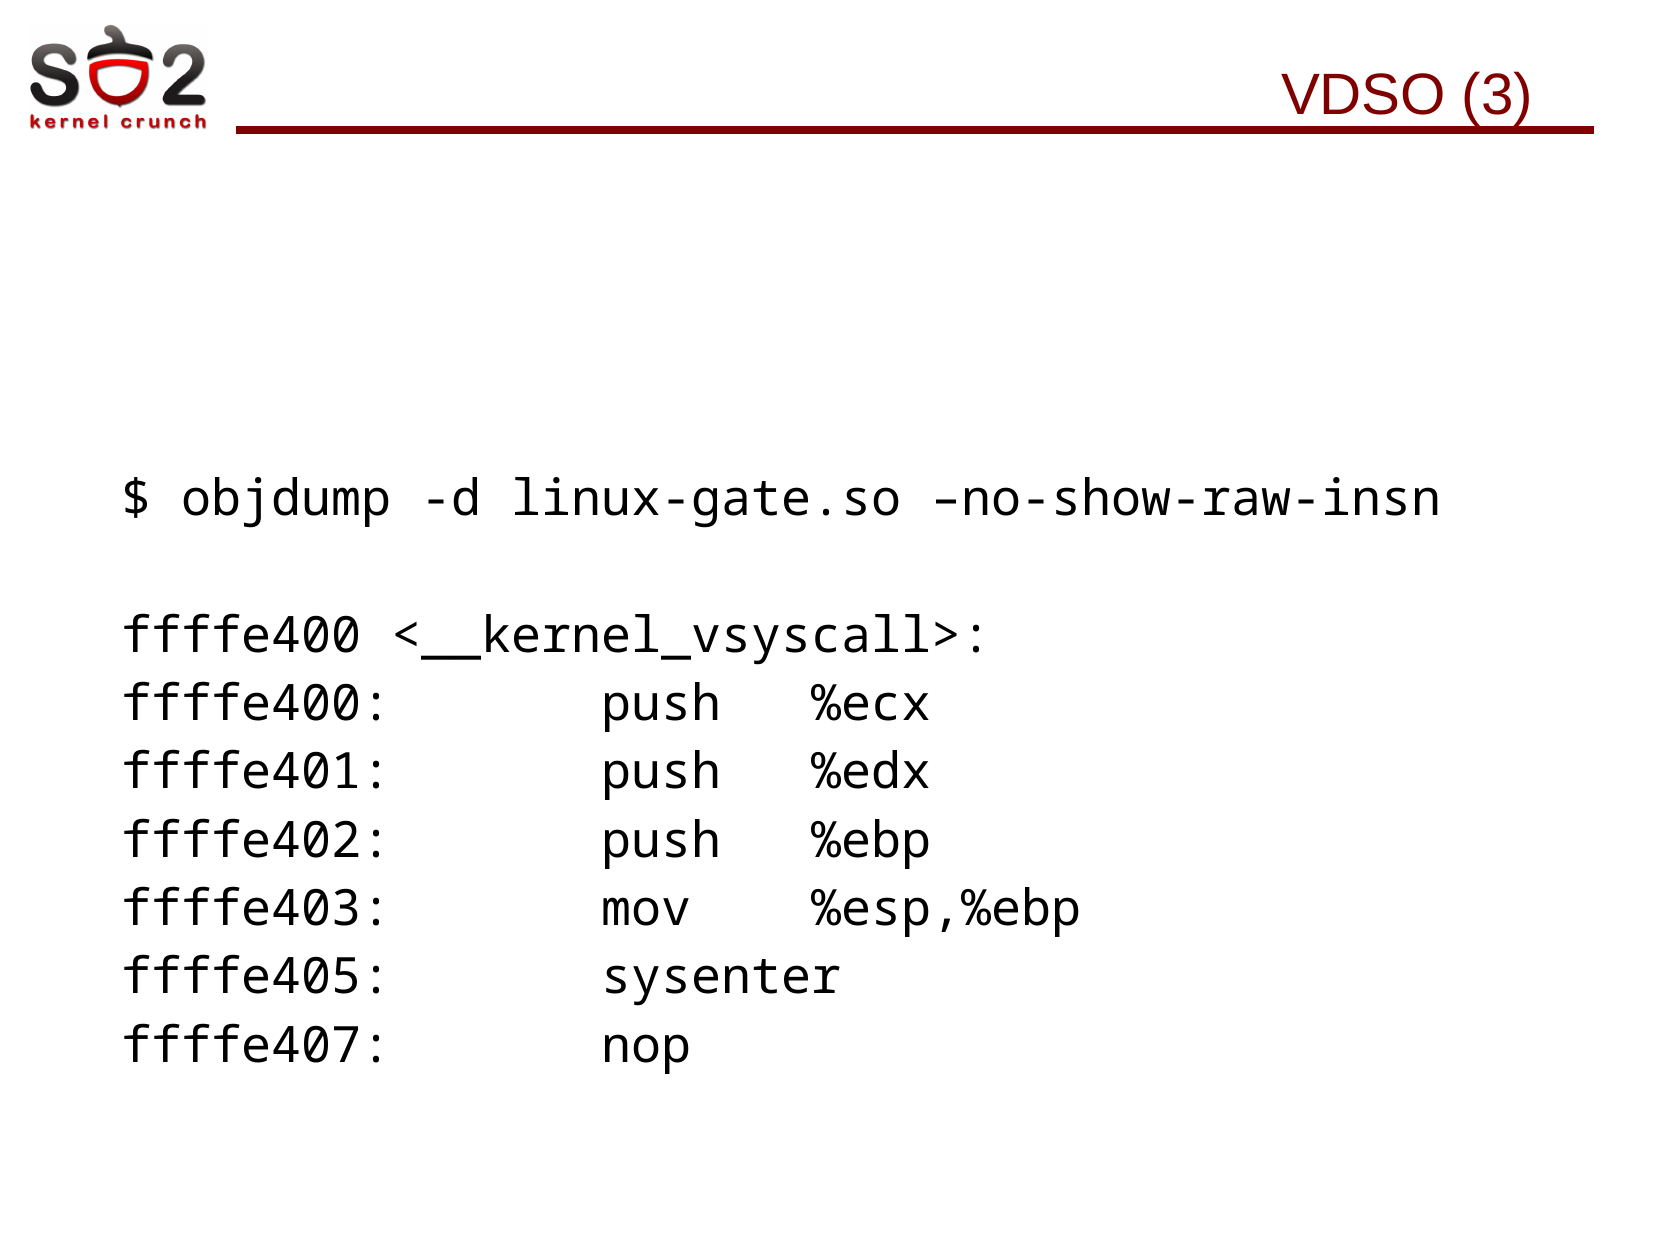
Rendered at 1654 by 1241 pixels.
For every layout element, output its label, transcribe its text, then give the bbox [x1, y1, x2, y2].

title VDSO (3) [121, 11, 1534, 178]
picture [29, 23, 121, 130]
list $ objdump -d linux-gate.so –no-show-raw-insn ffffe400 <__kernel_vsyscall>: ffffe400: push %ecx ffffe401: push %edx ffffe402: push %ebp ffffe403: mov %esp,%ebp ffffe405: sysenter ffffe407: nop [121, 344, 1534, 1127]
